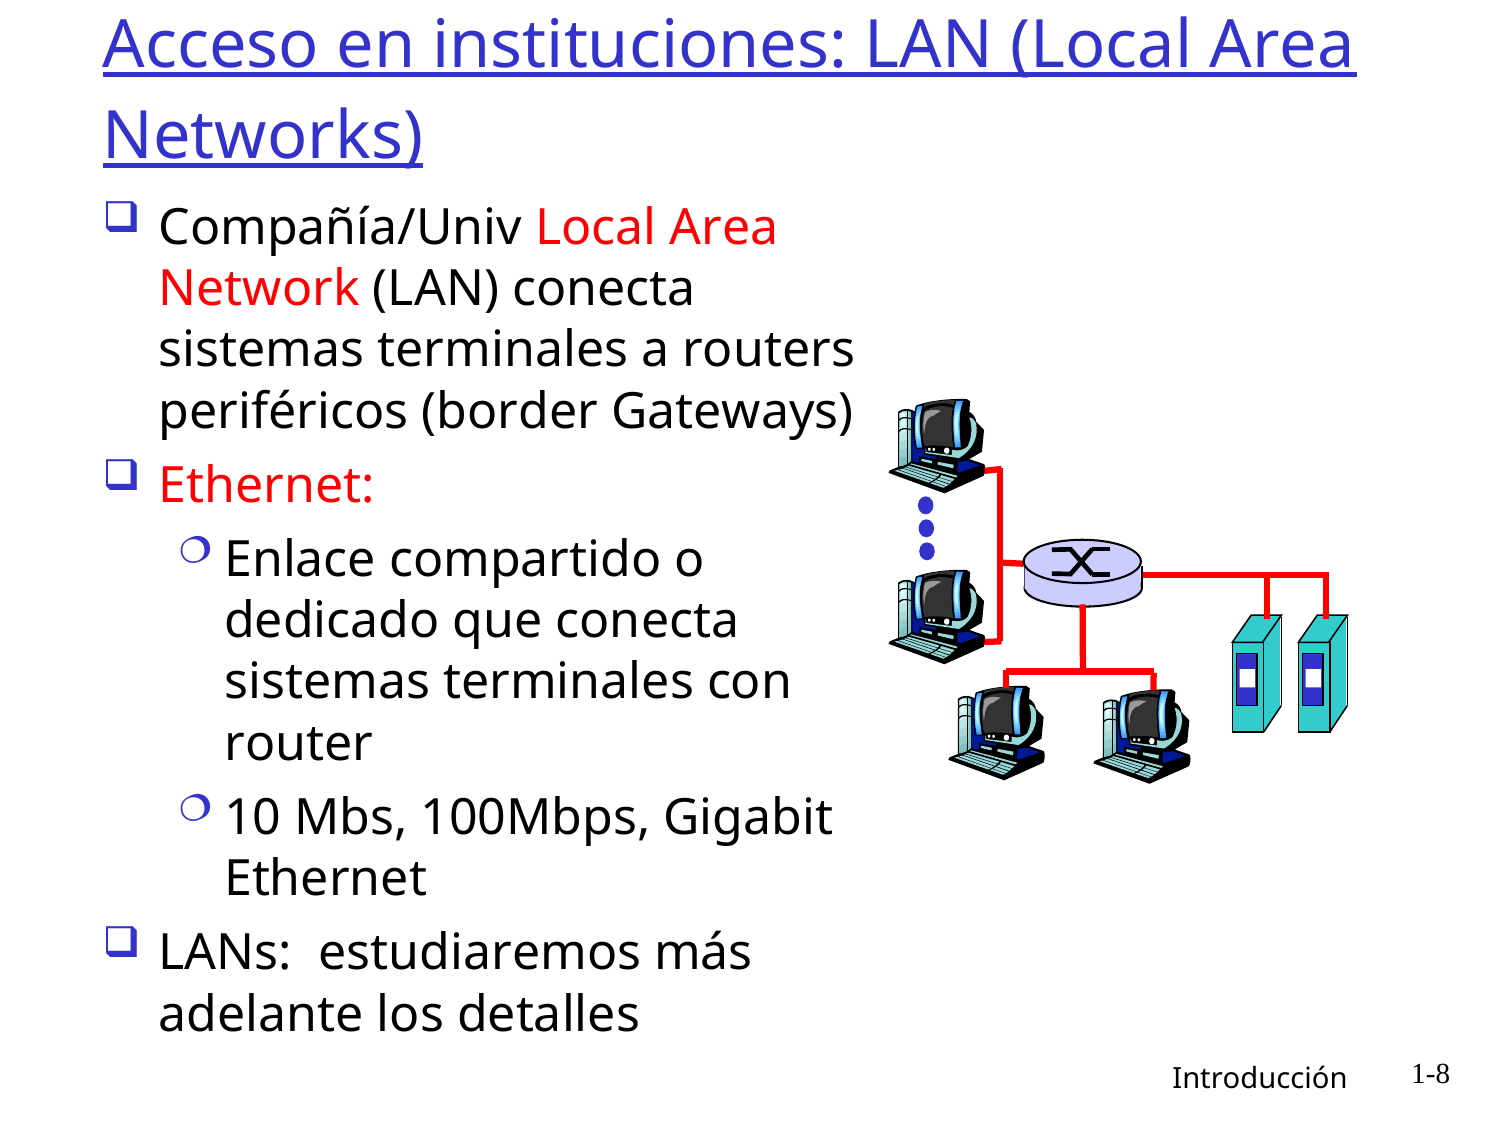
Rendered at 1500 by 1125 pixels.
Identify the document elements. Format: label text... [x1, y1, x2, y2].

picture [1093, 688, 1193, 784]
text_box [1298, 615, 1348, 733]
list Compañía/Univ Local Area Network (LAN) conecta sistemas terminales a routers periféricos (border Gateways) Ethernet: Enlace compartido o dedicado que conecta sistemas terminales con router 10 Mbs, 100Mbps, Gigabit Ethernet LANs: estudiaremos más adelante los detalles [87, 187, 901, 1021]
text_box [1023, 539, 1142, 607]
picture [888, 569, 987, 665]
text_box [918, 519, 935, 538]
picture [888, 398, 987, 494]
picture [948, 685, 1047, 781]
title Acceso en instituciones: LAN (Local Area Networks) [87, 0, 1463, 182]
text_box [1232, 615, 1282, 733]
text_box [917, 496, 934, 515]
text_box [919, 542, 935, 561]
